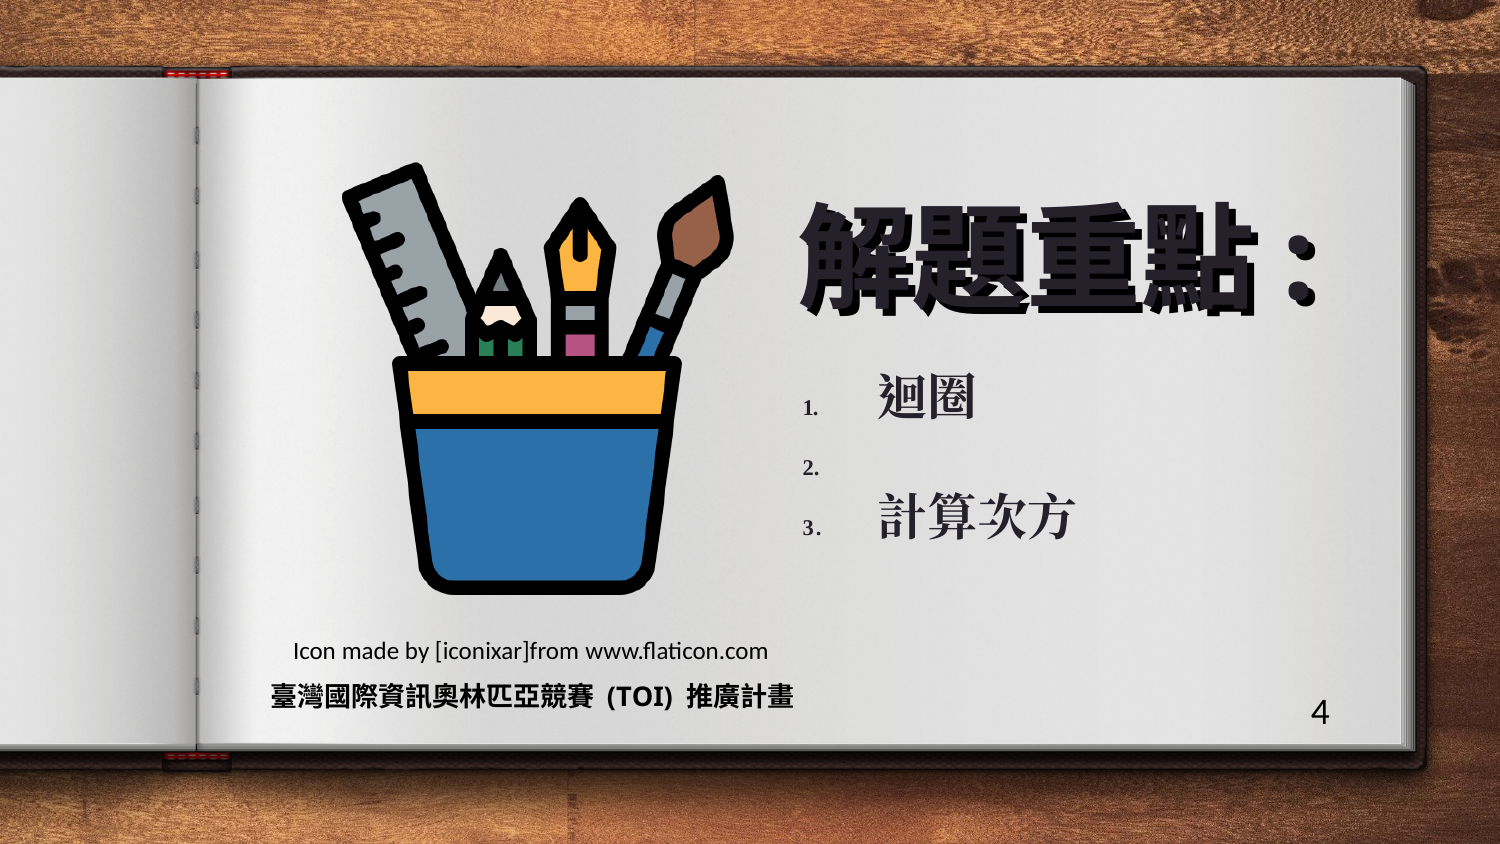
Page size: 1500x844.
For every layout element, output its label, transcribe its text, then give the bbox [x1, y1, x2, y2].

picture [305, 146, 768, 609]
subtitle 迴圈 計算次方 [787, 350, 1341, 655]
text_box [1295, 672, 1386, 737]
title 解題重點: [782, 146, 1313, 338]
text_box Icon made by [iconixar]from www.flaticon.com [278, 627, 802, 672]
